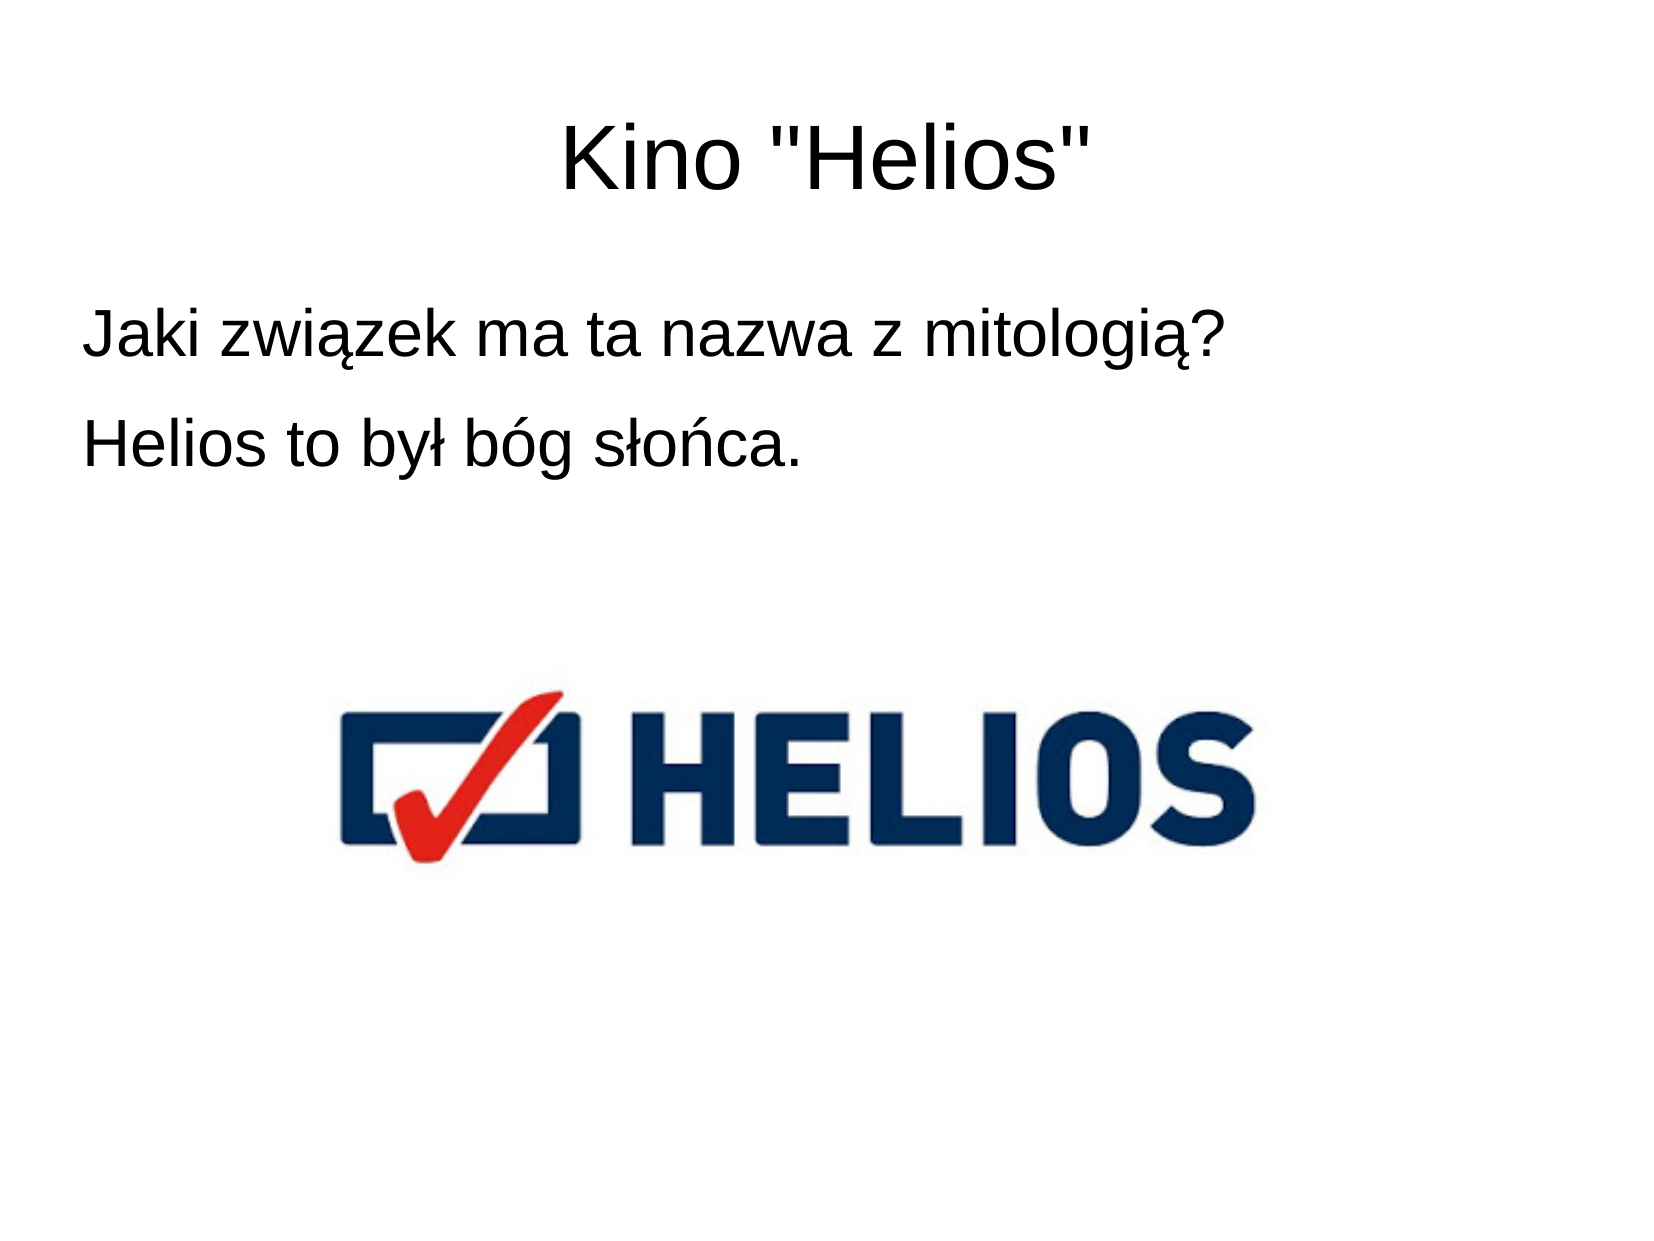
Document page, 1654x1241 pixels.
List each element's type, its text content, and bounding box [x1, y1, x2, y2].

picture [248, 509, 1356, 1063]
list Jaki związek ma ta nazwa z mitologią? Helios to był bóg słońca. [82, 290, 1571, 1010]
title Kino ''Helios'' [82, 49, 1571, 257]
